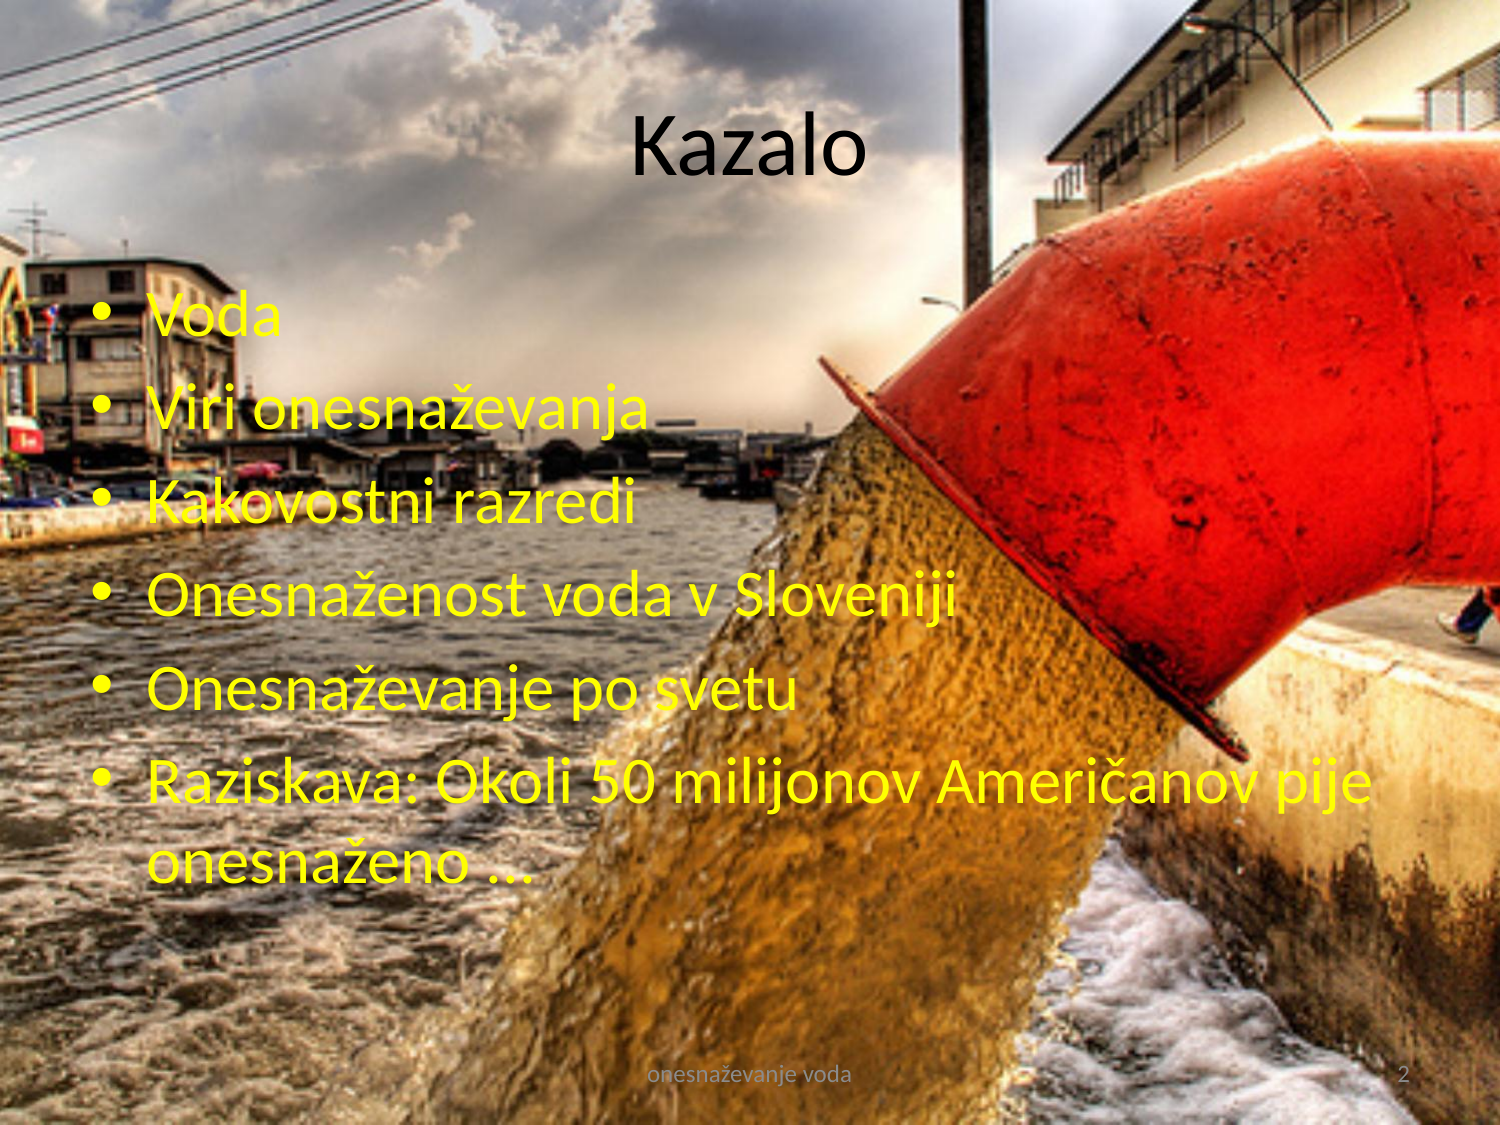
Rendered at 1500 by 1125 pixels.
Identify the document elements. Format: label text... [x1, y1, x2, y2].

footer onesnaževanje voda [512, 1042, 988, 1103]
picture [0, 0, 1500, 1125]
list Voda Viri onesnaževanja Kakovostni razredi Onesnaženost voda v Sloveniji Onesnaževanje po svetu Raziskava: Okoli 50 milijonov Američanov pije onesnaženo ... [75, 262, 1425, 1005]
title Kazalo [75, 45, 1425, 233]
slide_number <number> [1074, 1042, 1425, 1103]
